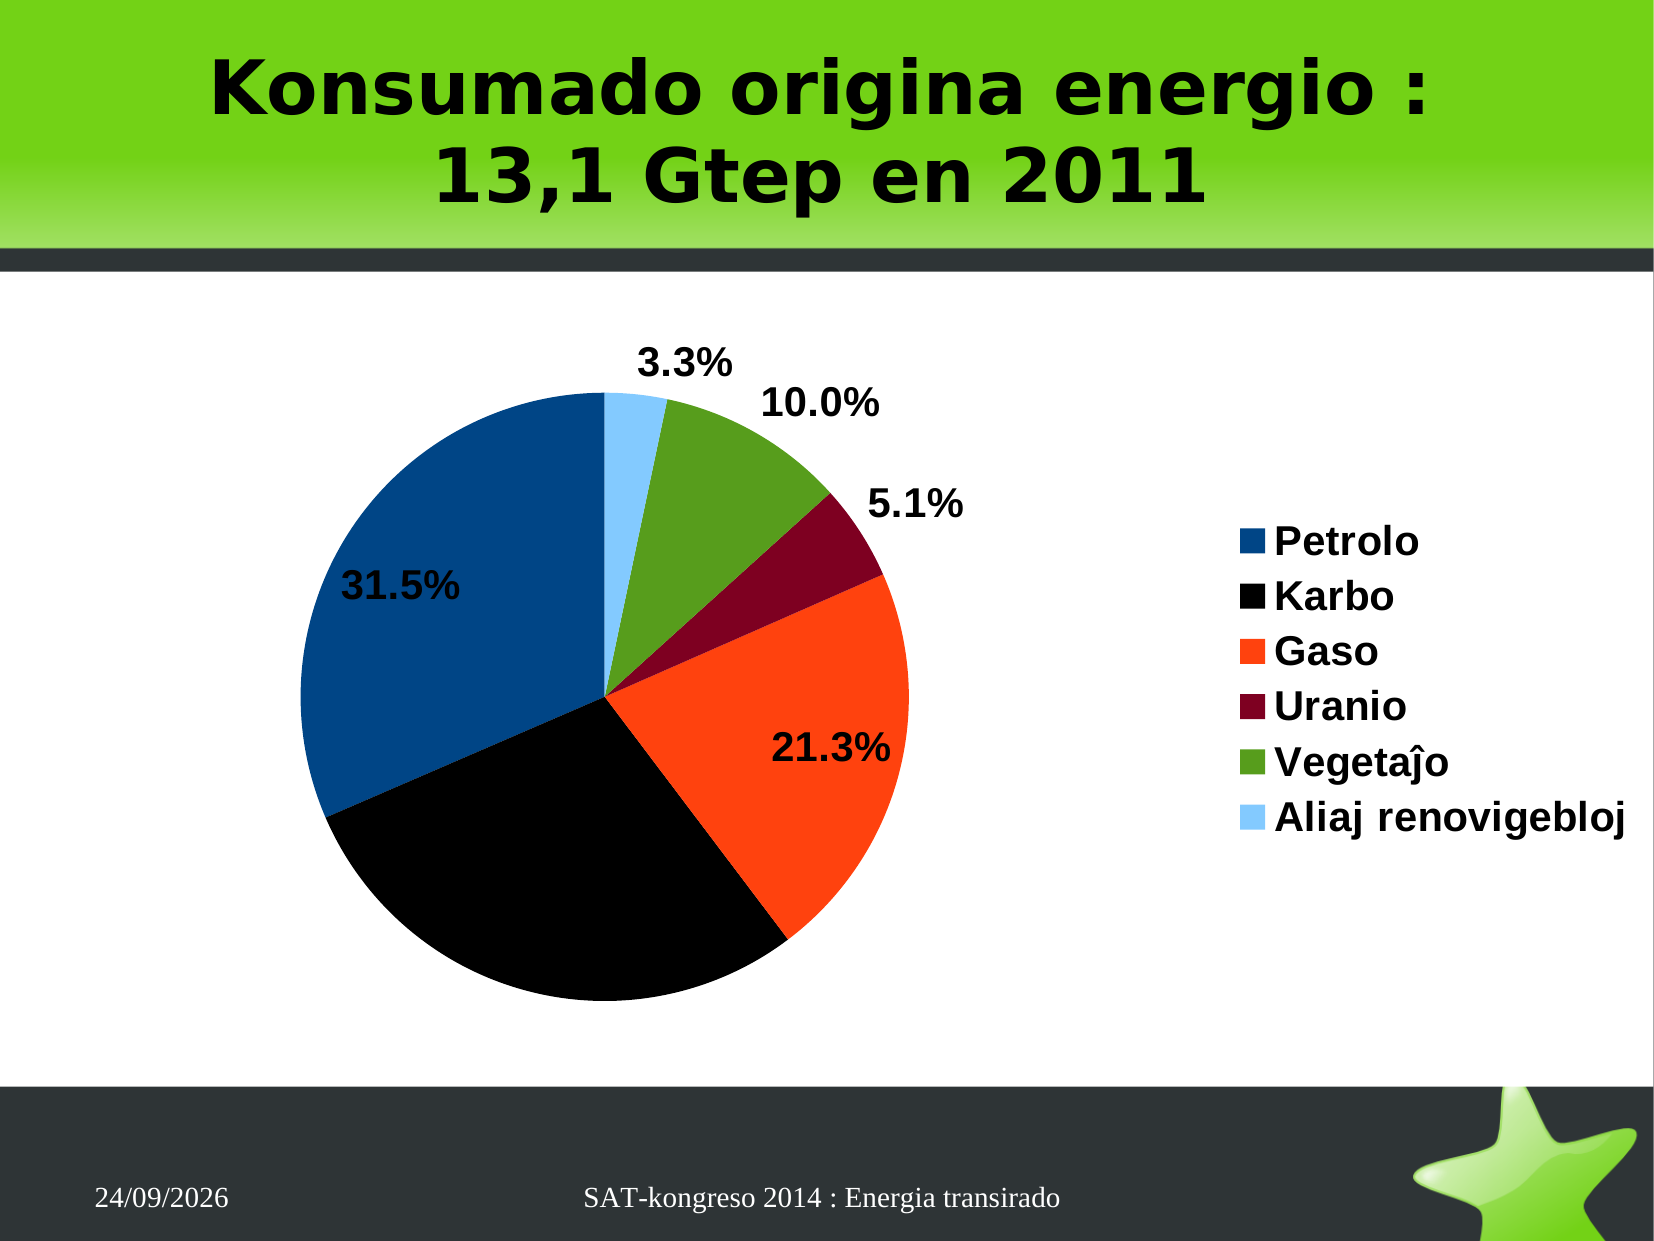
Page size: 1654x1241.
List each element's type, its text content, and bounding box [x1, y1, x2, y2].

picture [0, 1087, 1654, 1241]
title Konsumado origina energio : 13,1 Gtep en 2011 [76, 29, 1565, 237]
picture [0, 0, 1654, 271]
chart [0, 271, 1654, 1087]
